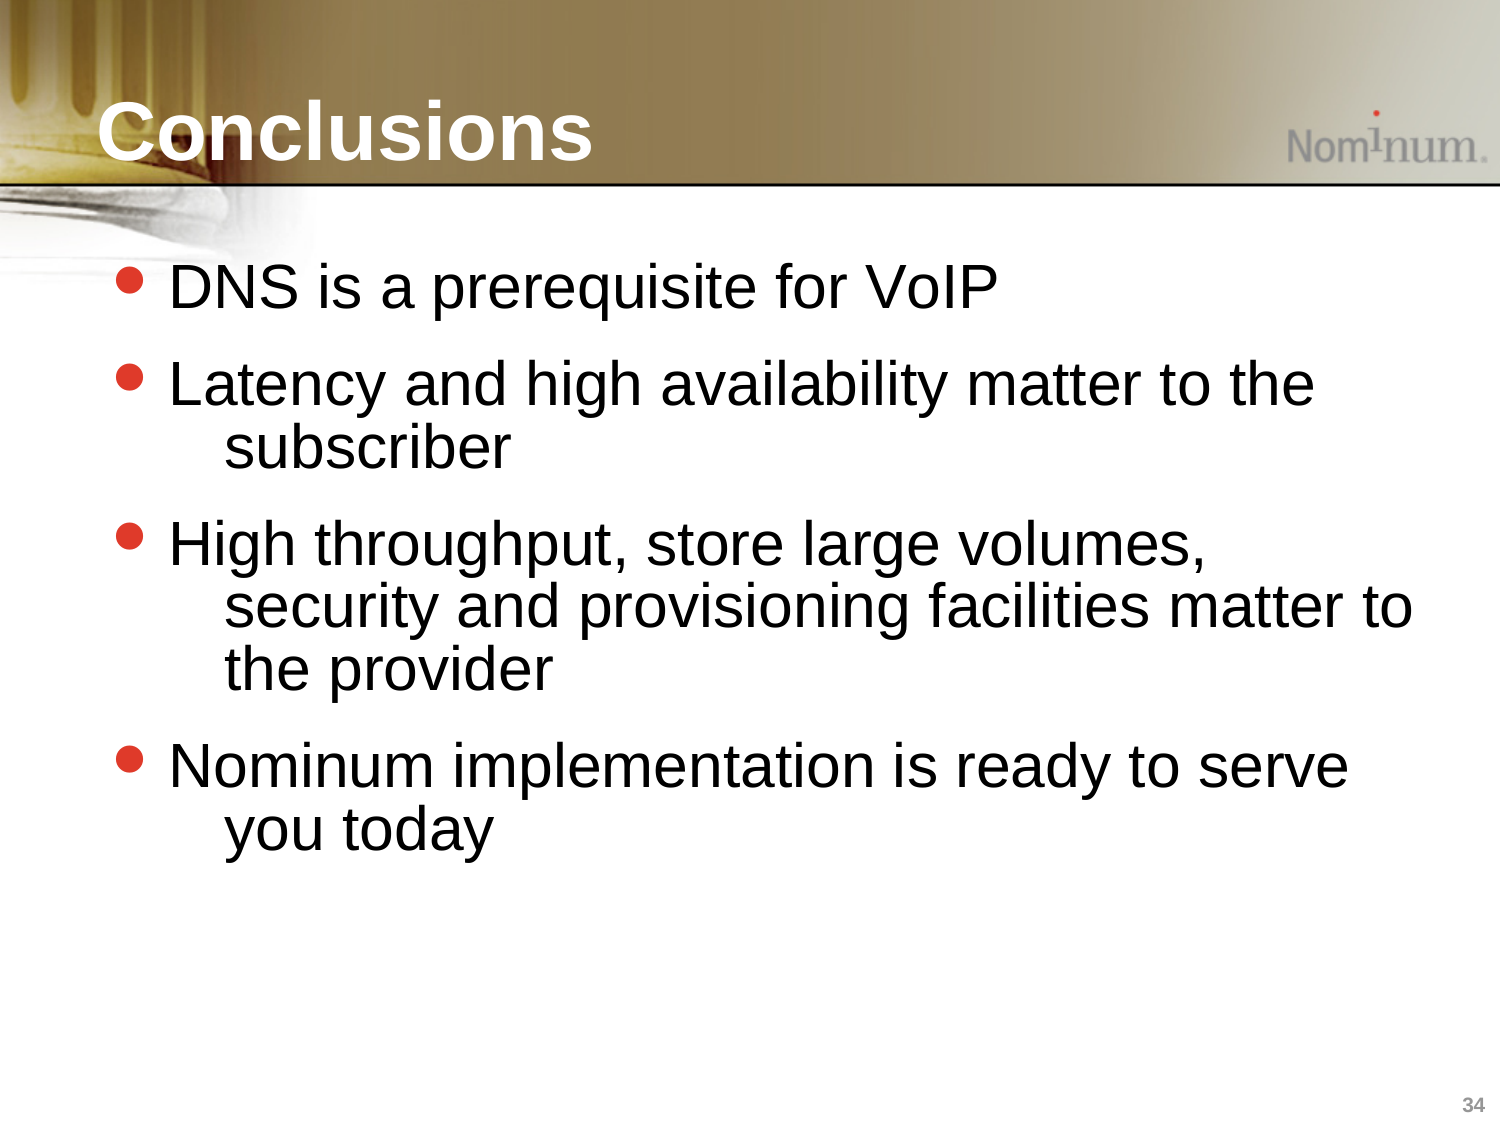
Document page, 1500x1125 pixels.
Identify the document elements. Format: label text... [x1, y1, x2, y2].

title Conclusions [81, 23, 1210, 191]
picture [0, 0, 1500, 1125]
list DNS is a prerequisite for VoIP Latency and high availability matter to the subscriber High throughput, store large volumes, security and provisioning facilities matter to the provider Nominum implementation is ready to serve you today [97, 250, 1450, 1063]
